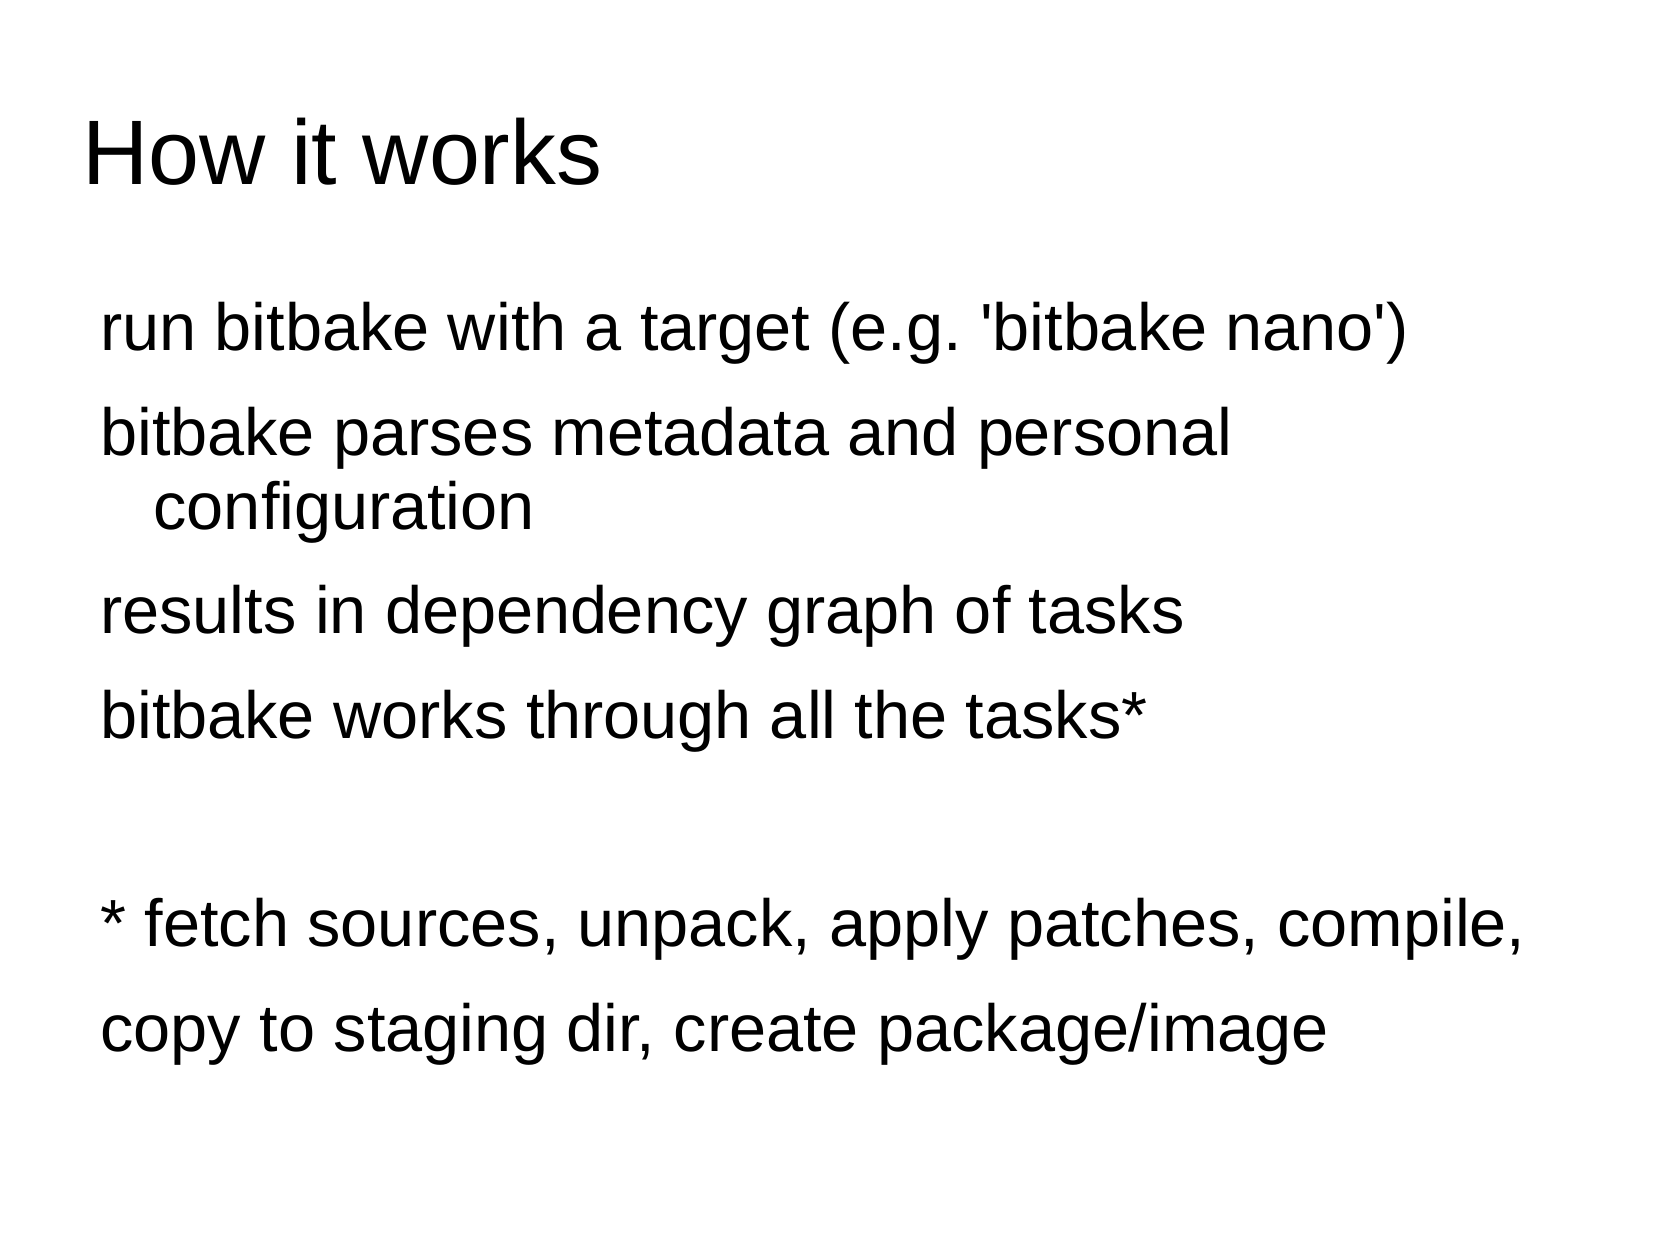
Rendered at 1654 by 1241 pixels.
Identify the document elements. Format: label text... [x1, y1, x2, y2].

list run bitbake with a target (e.g. 'bitbake nano') bitbake parses metadata and personal configuration results in dependency graph of tasks bitbake works through all the tasks* * fetch sources, unpack, apply patches, compile, copy to staging dir, create package/image [82, 290, 1571, 1128]
title How it works [82, 56, 1571, 250]
